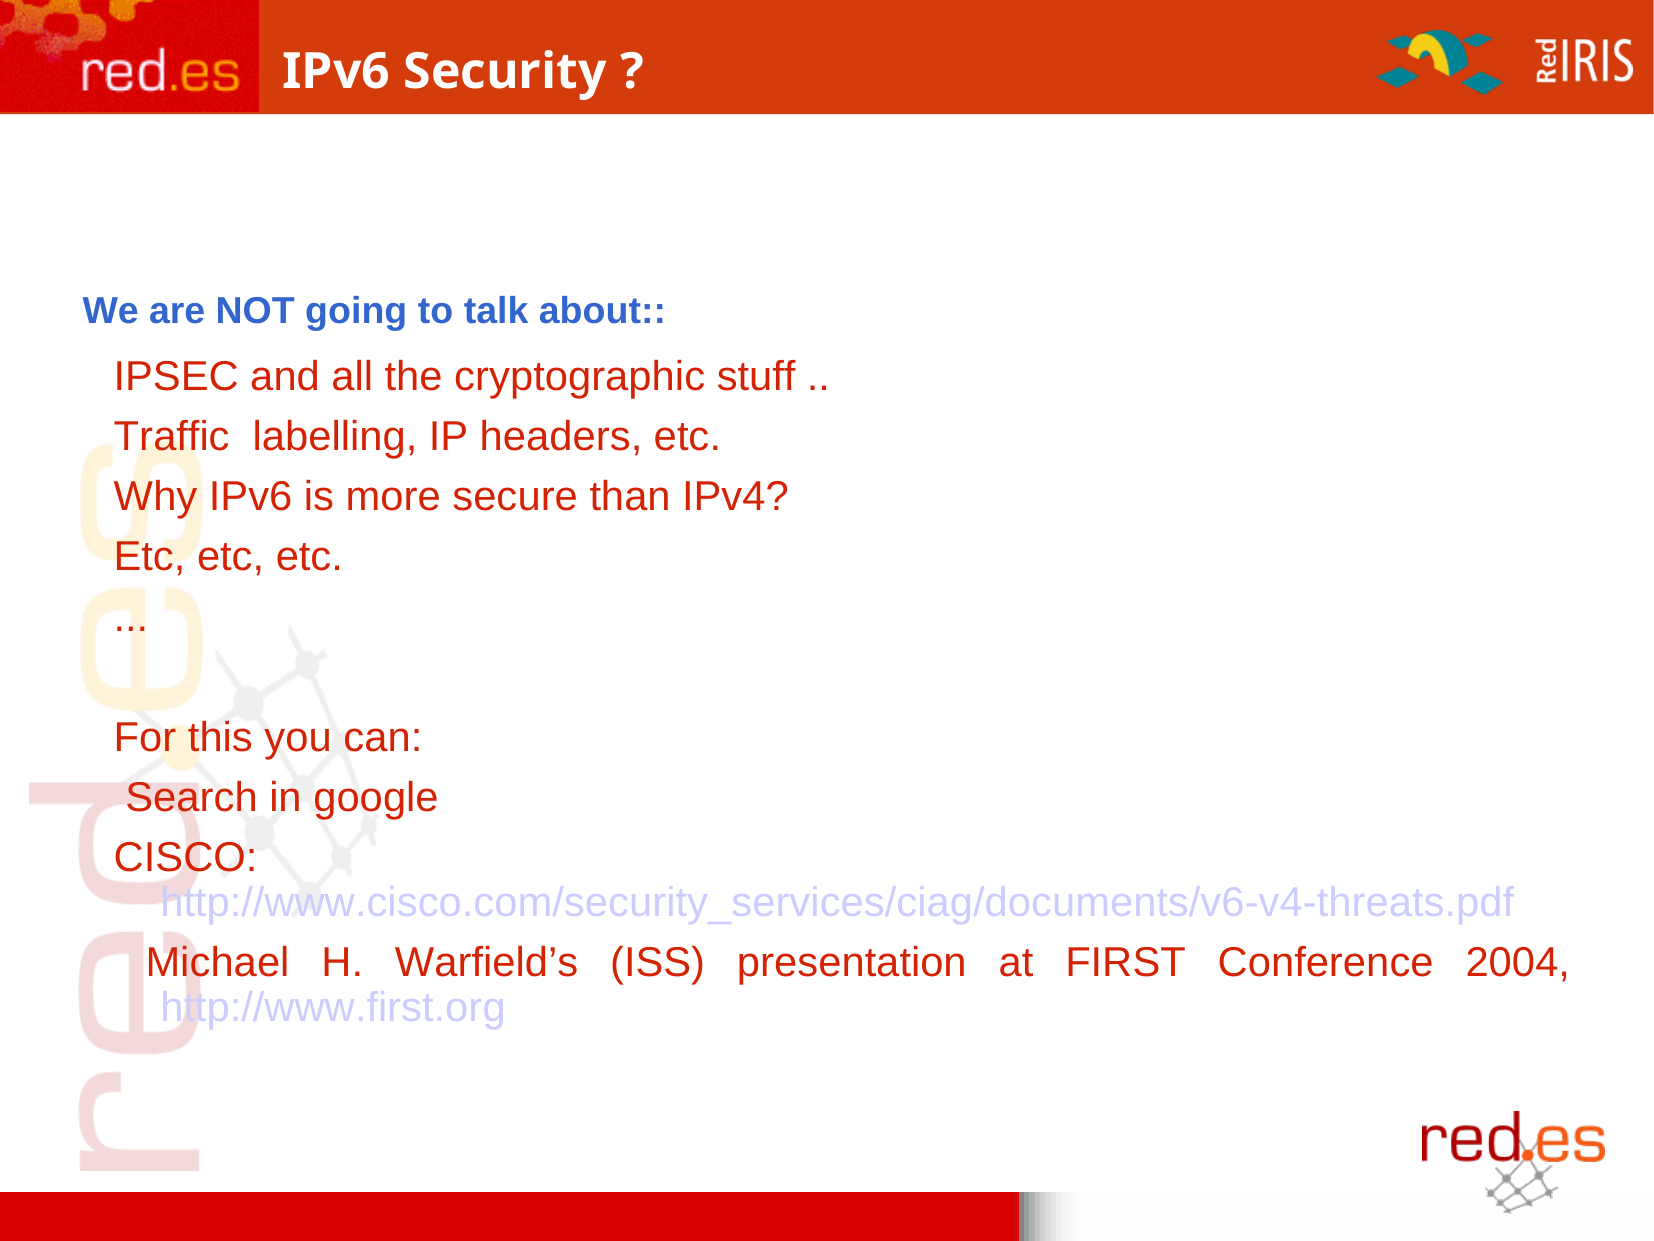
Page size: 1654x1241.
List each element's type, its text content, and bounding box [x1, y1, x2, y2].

picture [1557, 30, 1633, 95]
title IPv6 Security ? [269, 0, 1557, 140]
picture [0, 0, 259, 112]
picture [0, 1111, 1654, 1241]
list We are NOT going to talk about:: IPSEC and all the cryptographic stuff .. Traffic labelling, IP headers, etc. Why IPv6 is more secure than IPv4? Etc, etc, etc. ... For this you can: Search in google CISCO: http://www.cisco.com/security_services/ciag/documents/v6-v4-threats.pdf Michael H. Warfield’s (ISS) presentation at FIRST Conference 2004, http://www.first.org [82, 289, 1571, 1108]
picture [29, 441, 380, 1171]
